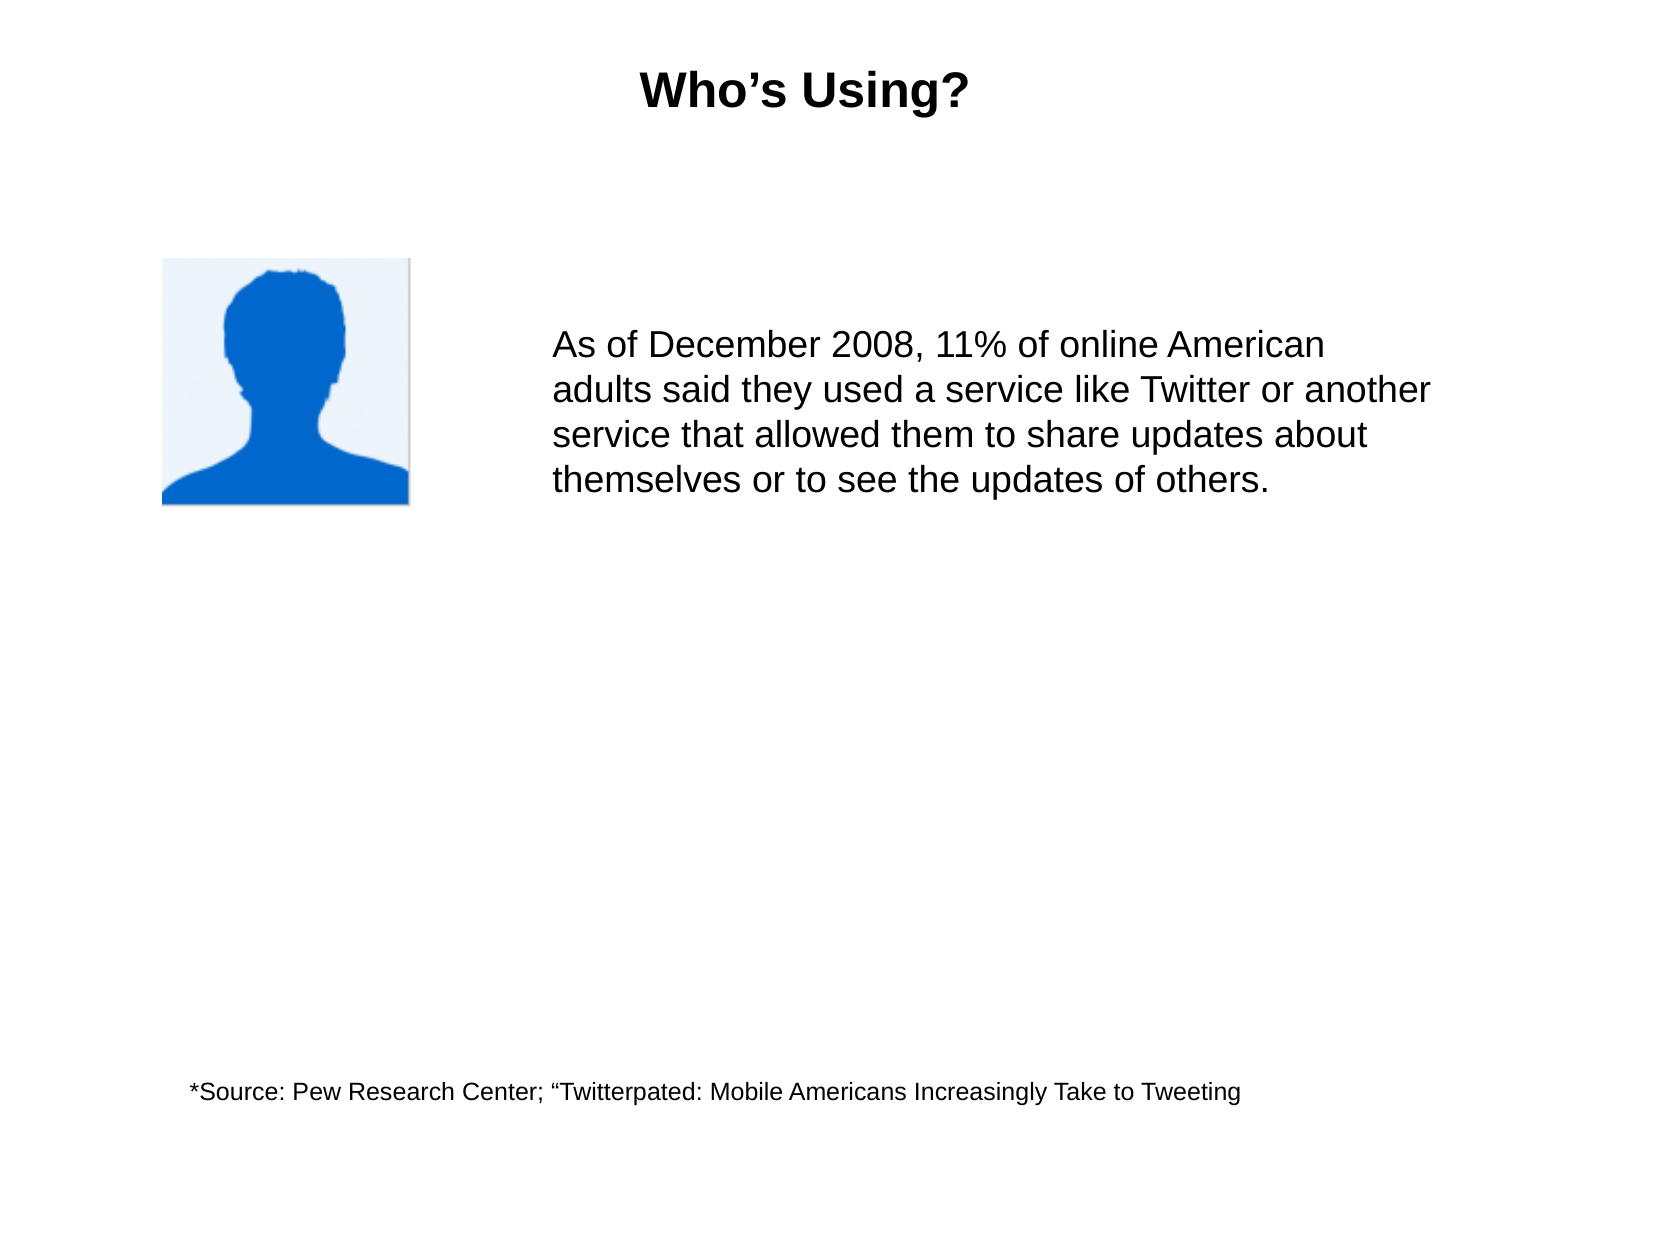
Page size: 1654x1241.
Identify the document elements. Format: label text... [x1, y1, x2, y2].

text_box As of December 2008, 11% of online American adults said they used a service like Twitter or another service that allowed them to share updates about themselves or to see the updates of others. [537, 312, 1450, 508]
text_box Who’s Using? [624, 50, 1500, 126]
picture [162, 258, 413, 509]
text_box *Source: Pew Research Center; “Twitterpated: Mobile Americans Increasingly Take to Tweeting [174, 1067, 1363, 1113]
